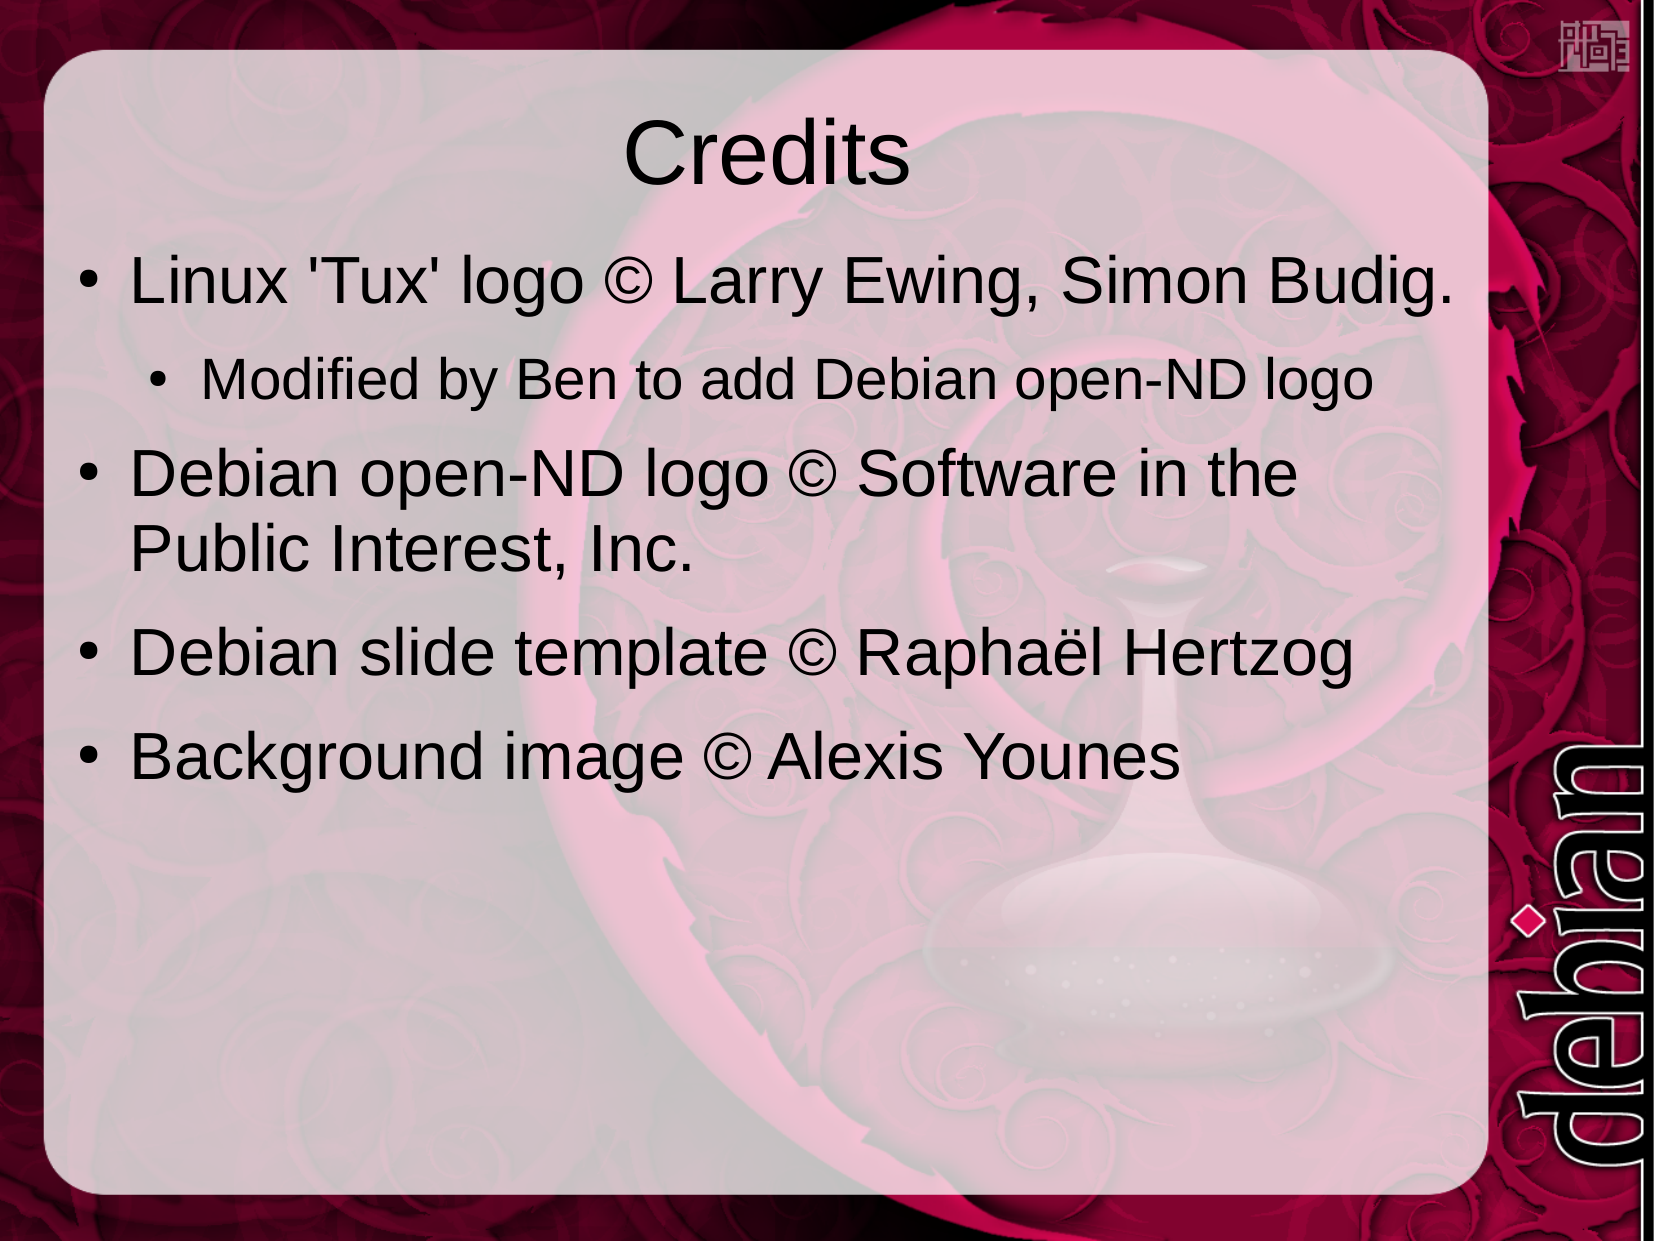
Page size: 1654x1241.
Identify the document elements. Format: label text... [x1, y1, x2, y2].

list Linux 'Tux' logo © Larry Ewing, Simon Budig. Modified by Ben to add Debian open-ND logo Debian open-ND logo © Software in the Public Interest, Inc. Debian slide template © Raphaël Hertzog Background image © Alexis Younes [59, 242, 1477, 1062]
title Credits [59, 49, 1477, 242]
picture [0, 0, 1654, 1241]
